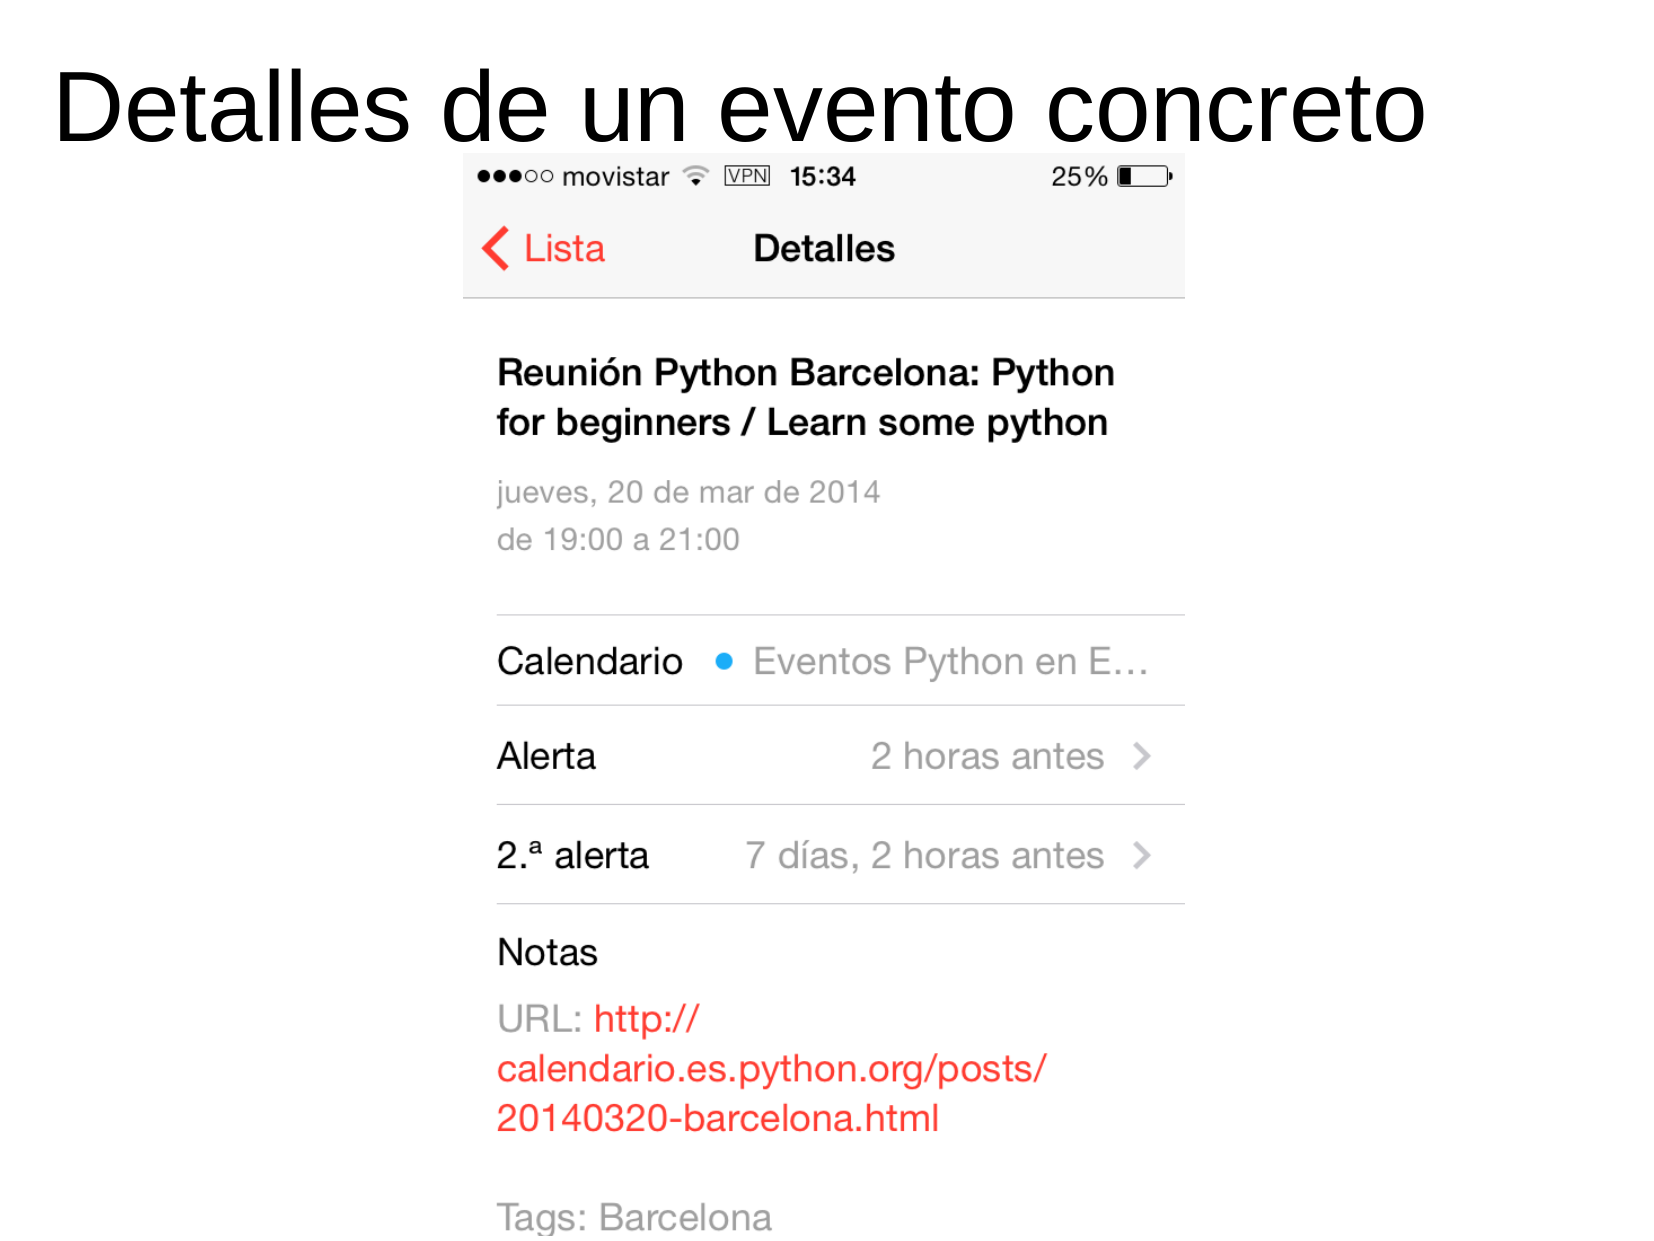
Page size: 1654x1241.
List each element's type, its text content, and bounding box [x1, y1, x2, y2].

text_box Detalles de un evento concreto [37, 43, 1613, 171]
picture [463, 153, 1185, 1236]
